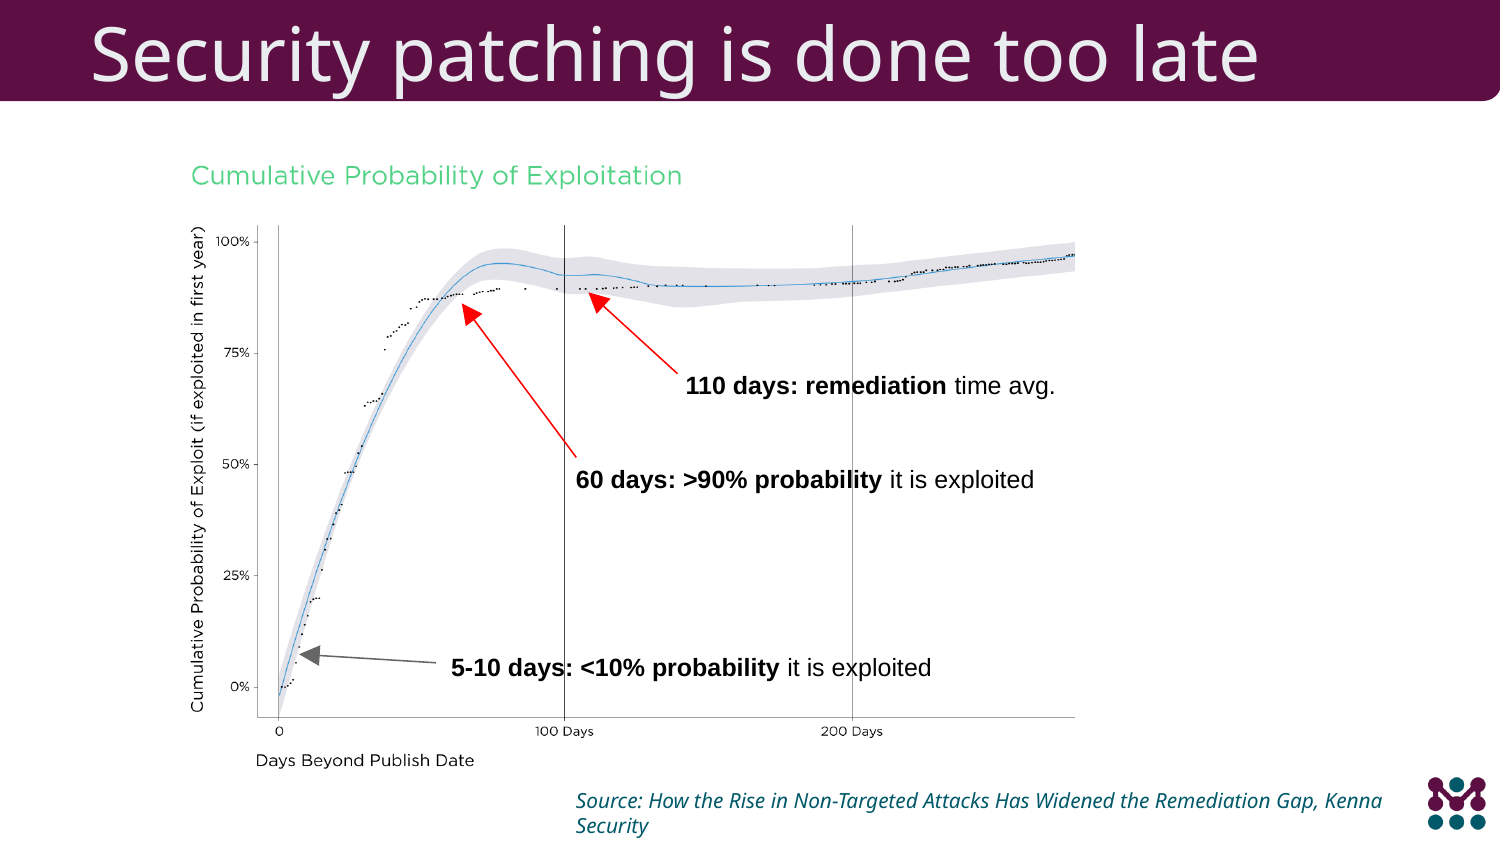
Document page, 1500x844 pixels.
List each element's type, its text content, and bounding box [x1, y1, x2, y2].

text_box 60 days: >90% probability it is exploited [560, 448, 1075, 501]
picture [185, 158, 1075, 774]
picture [1413, 762, 1500, 844]
text_box 5-10 days: <10% probability it is exploited [435, 636, 996, 689]
title Security patching is done too late [75, 0, 1425, 112]
text_box 110 days: remediation time avg. [670, 354, 1112, 407]
text_box Source: How the Rise in Non-Targeted Attacks Has Widened the Remediation Gap, Kenna Security [560, 773, 1450, 825]
